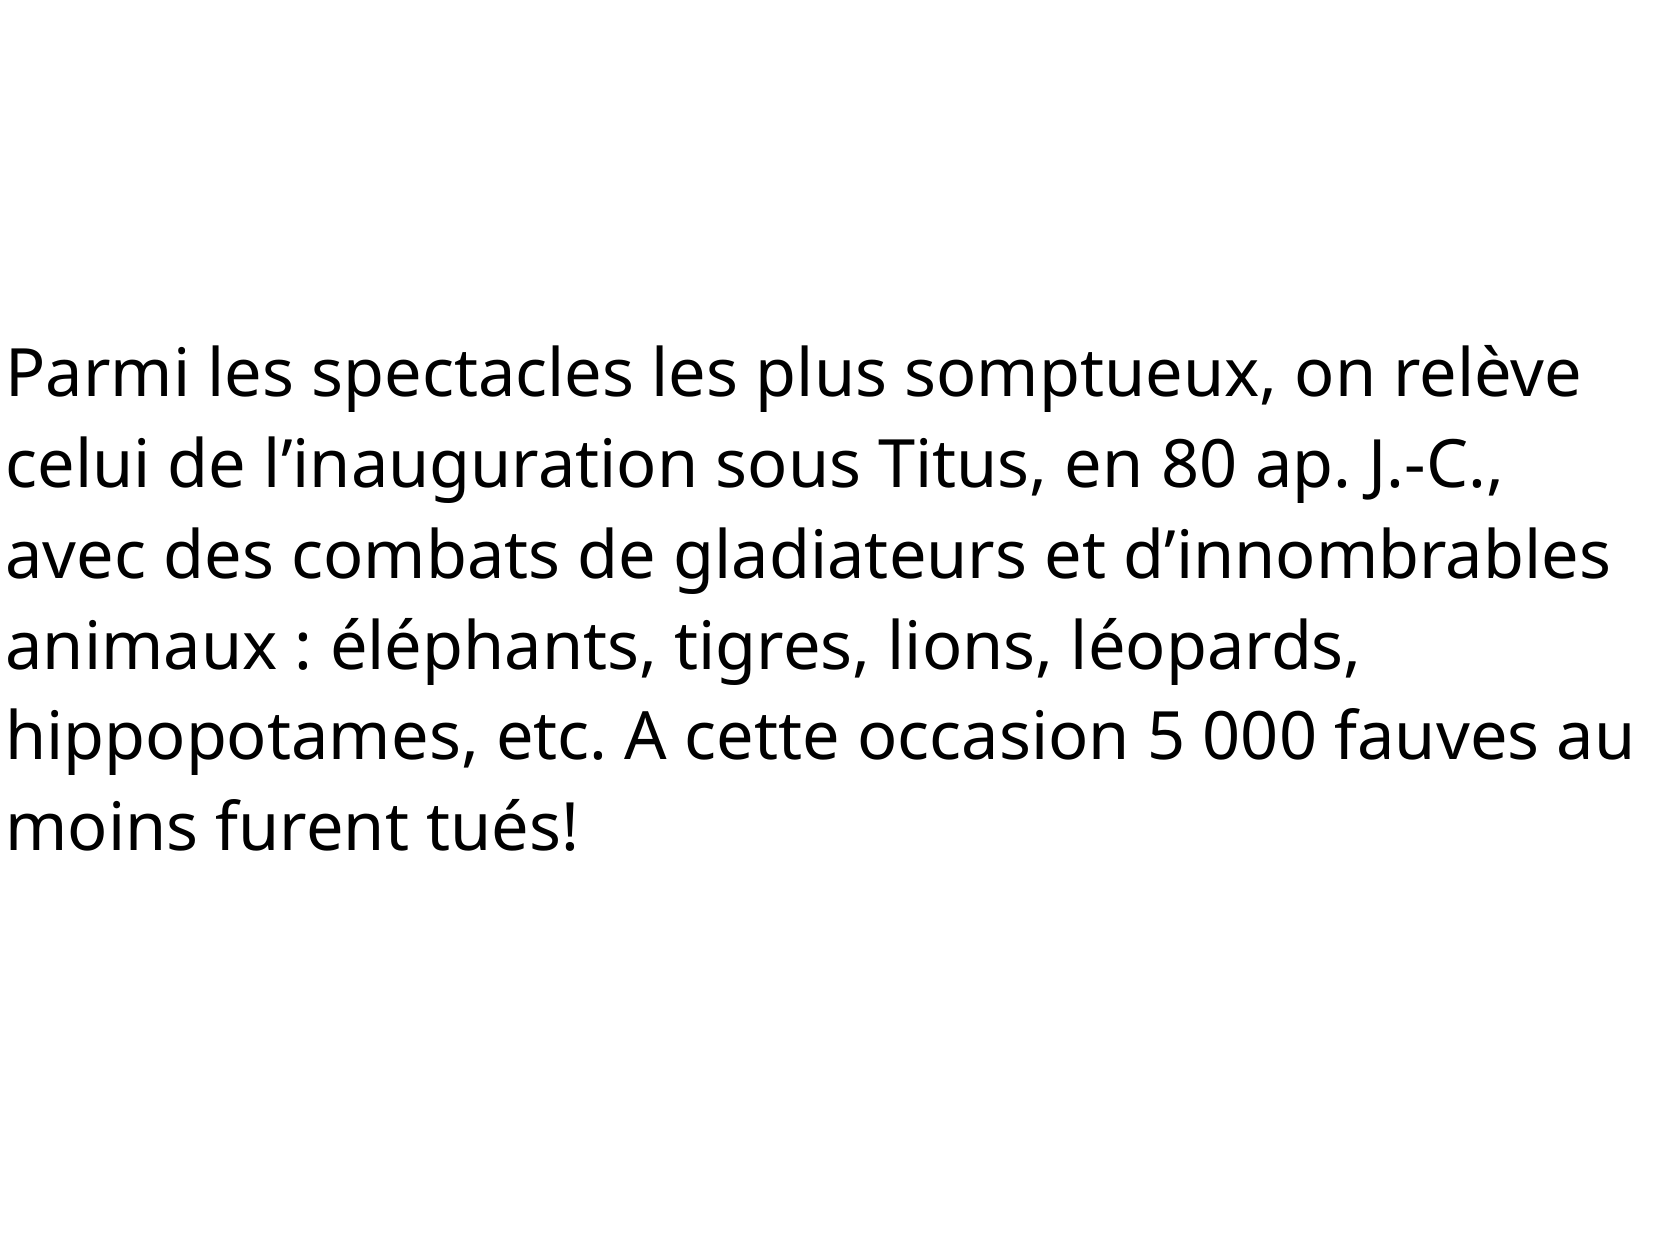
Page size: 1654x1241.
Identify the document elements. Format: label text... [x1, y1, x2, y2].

text_box Parmi les spectacles les plus somptueux, on relève celui de l’inauguration sous Titus, en 80 ap. J.-C., avec des combats de gladiateurs et d’innombrables animaux : éléphants, tigres, lions, léopards, hippopotames, etc. A cette occasion 5 000 fauves au moins furent tués! [0, 318, 1653, 892]
